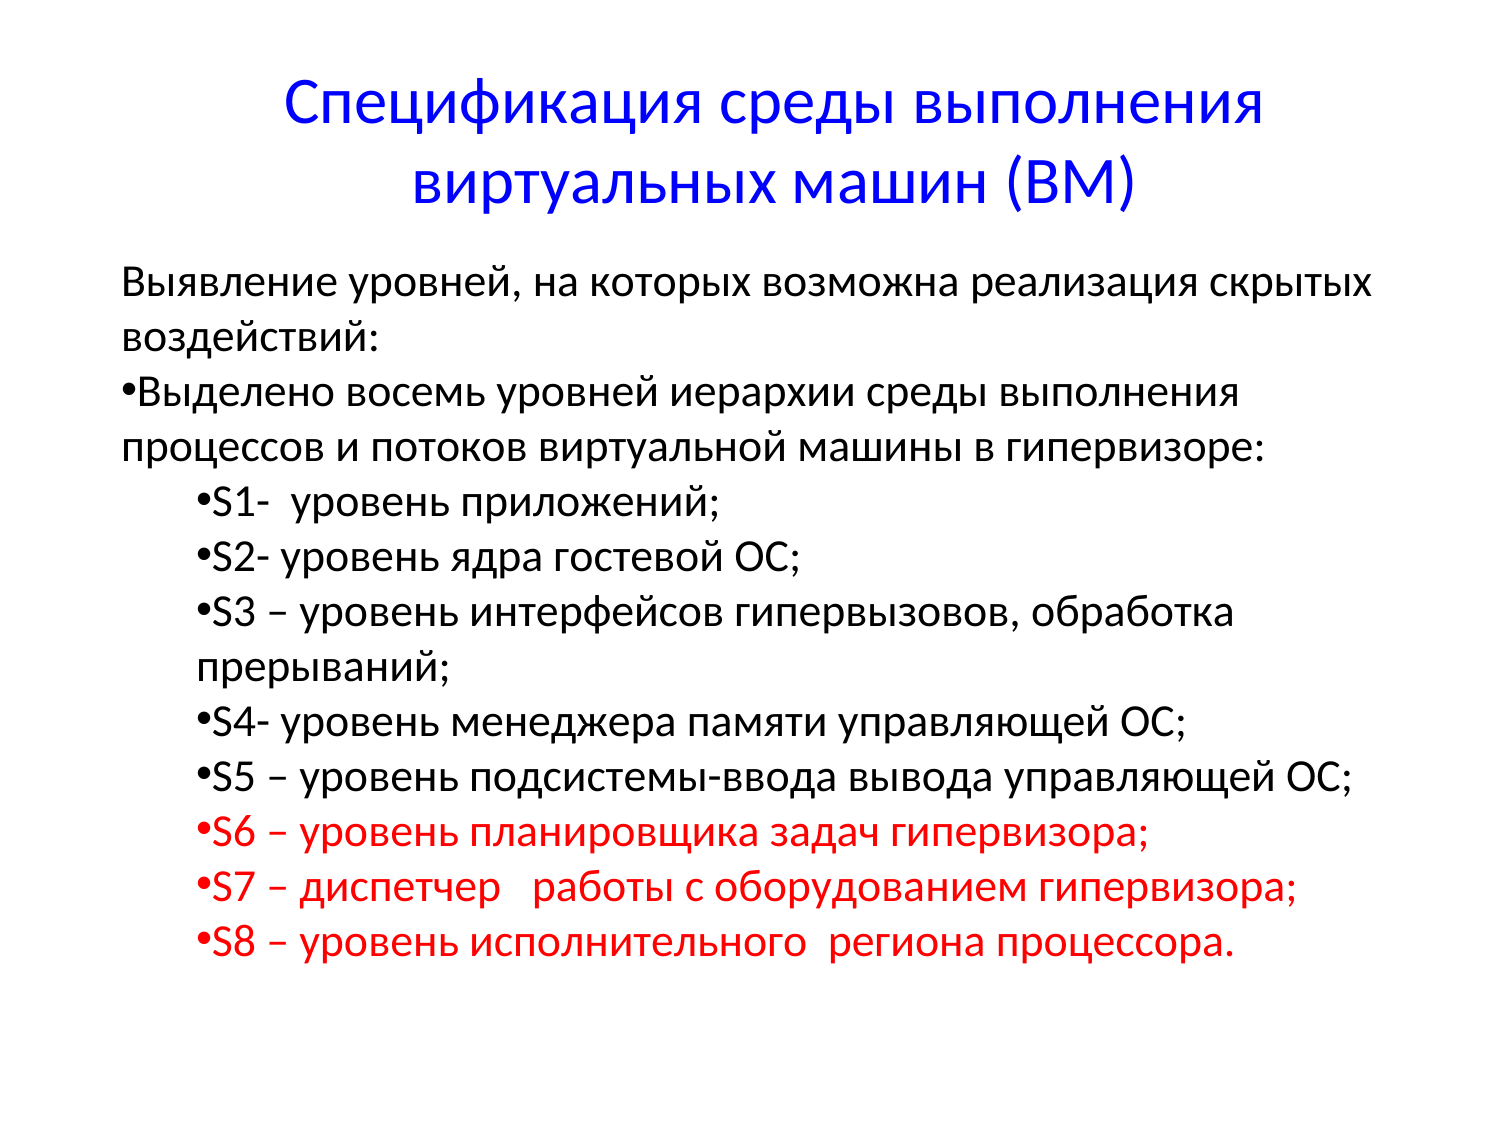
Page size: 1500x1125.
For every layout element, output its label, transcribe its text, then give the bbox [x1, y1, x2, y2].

text_box Спецификация среды выполнения виртуальных машин (ВМ)‏ [100, 42, 1451, 231]
text_box Выявление уровней, на которых возможна реализация скрытых воздействий: Выделено восемь уровней иерархии среды выполнения процессов и потоков виртуальной машины в гипервизоре: S1- уровень приложений; S2- уровень ядра гостевой ОС; S3 – уровень интерфейсов гипервызовов, обработка прерываний; S4- уровень менеджера памяти управляющей ОС; S5 – уровень подсистемы-ввода вывода управляющей ОС; S6 – уровень планировщика задач гипервизора; S7 – диспетчер работы с оборудованием гипервизора; S8 – уровень исполнительного региона процессора. [106, 243, 1418, 1125]
